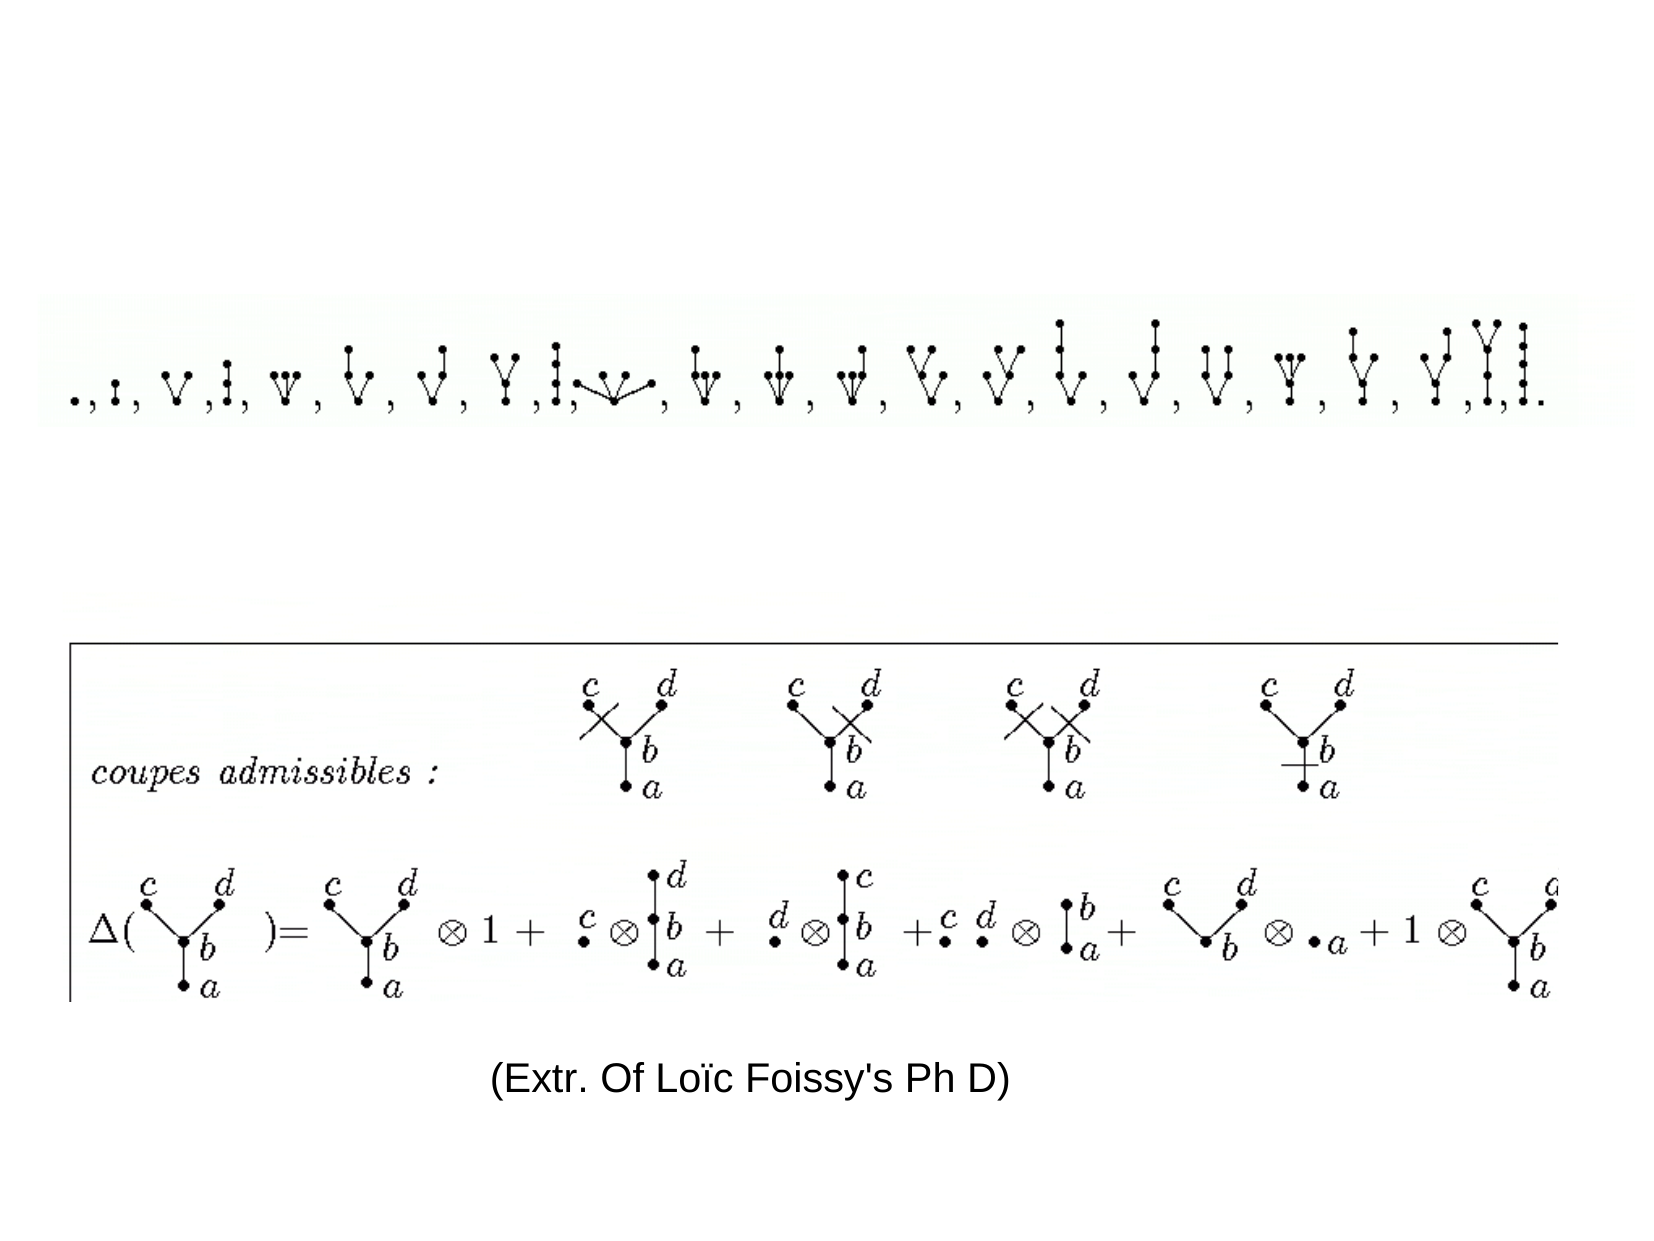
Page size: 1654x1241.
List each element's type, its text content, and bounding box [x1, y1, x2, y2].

text_box (Extr. Of Loïc Foissy's Ph D) [475, 1048, 1028, 1111]
picture [37, 294, 1635, 427]
picture [62, 592, 1559, 1002]
